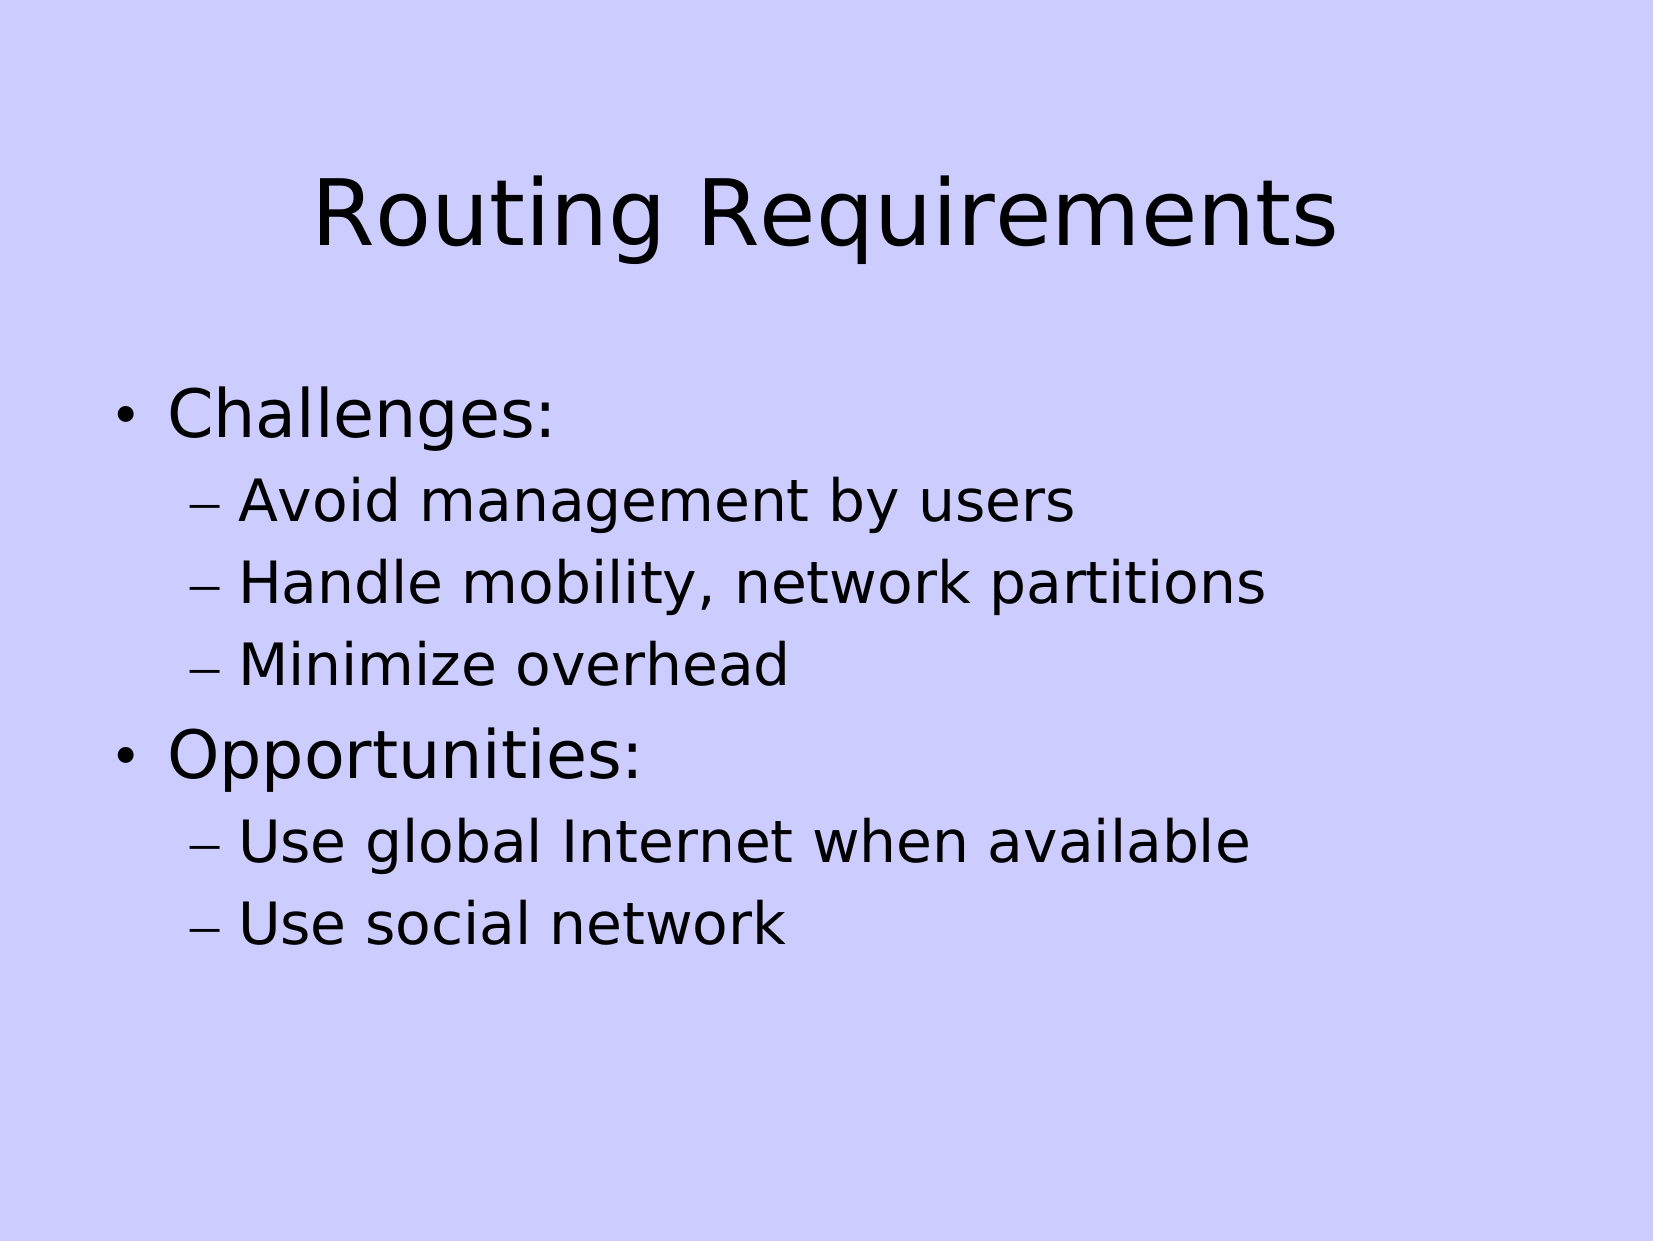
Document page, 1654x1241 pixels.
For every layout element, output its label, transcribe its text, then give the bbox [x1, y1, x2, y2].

text_box Challenges: Avoid management by users Handle mobility, network partitions Minimize overhead Opportunities: Use global Internet when available Use social network [96, 375, 1585, 1127]
title Routing Requirements [123, 110, 1529, 317]
